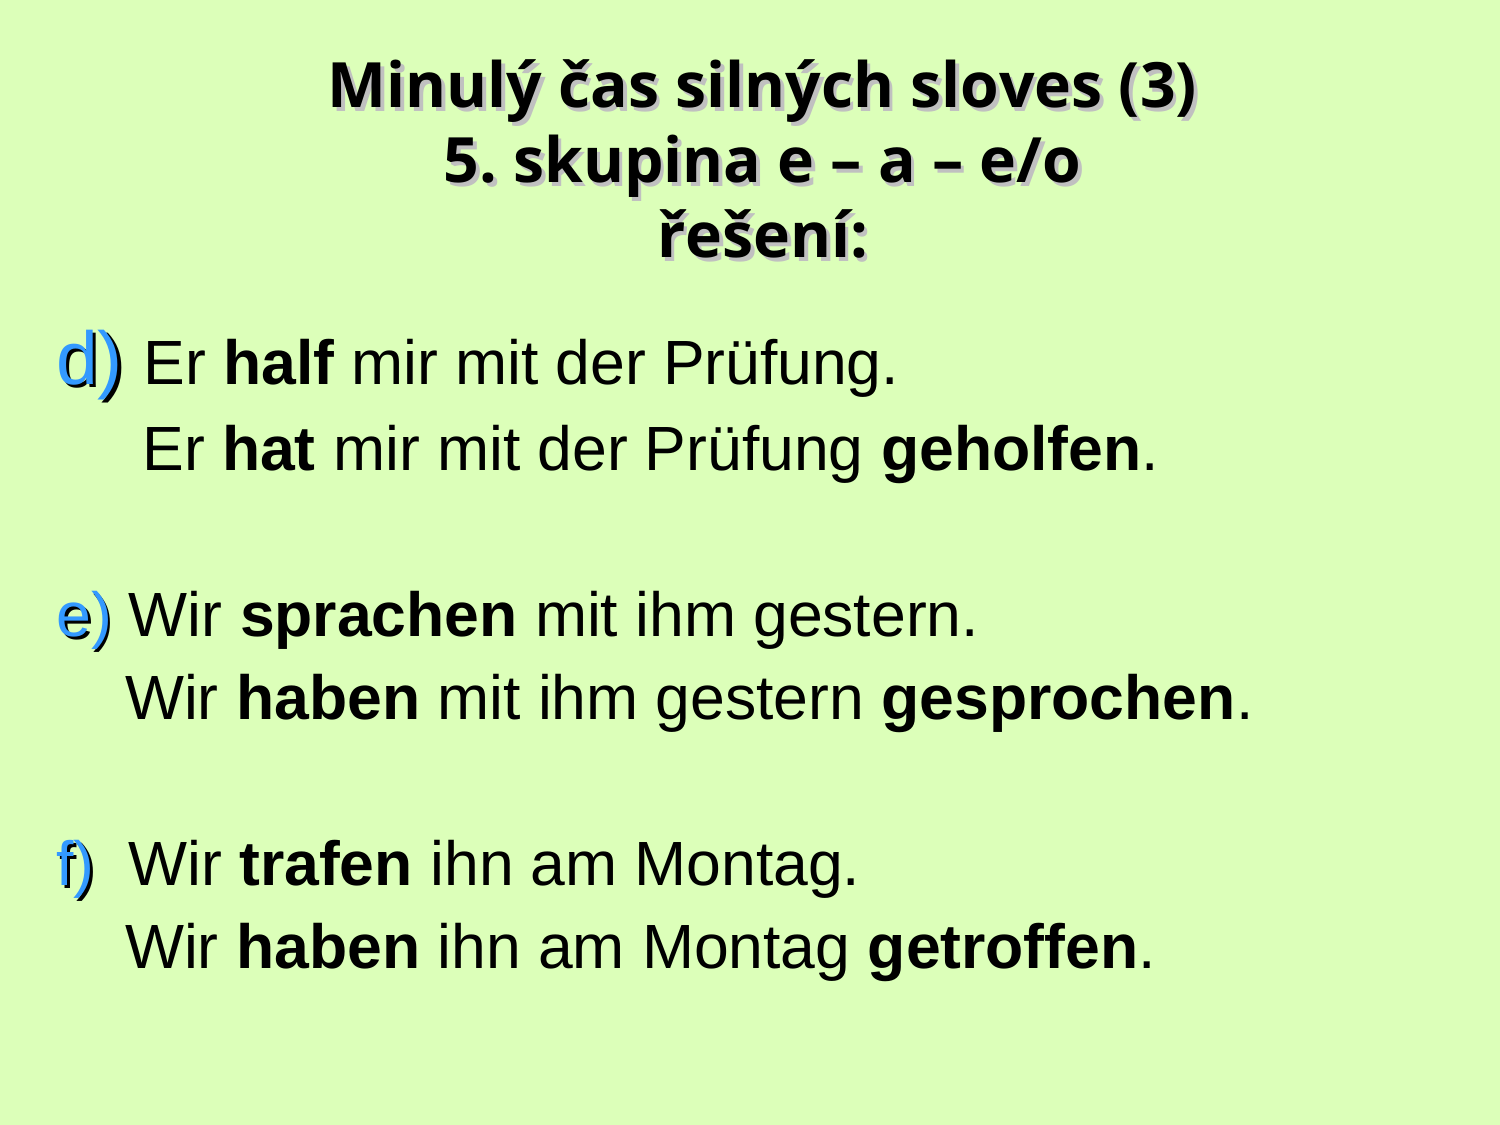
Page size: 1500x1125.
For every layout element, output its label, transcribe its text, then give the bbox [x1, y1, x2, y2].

title Minulý čas silných sloves (3) 5. skupina e – a – e/o řešení: [75, 37, 1451, 278]
list d) Er half mir mit der Prüfung. Er hat mir mit der Prüfung geholfen. e) Wir sprachen mit ihm gestern. Wir haben mit ihm gestern gesprochen. f) Wir trafen ihn am Montag. Wir haben ihn am Montag getroffen. [41, 312, 1452, 1000]
